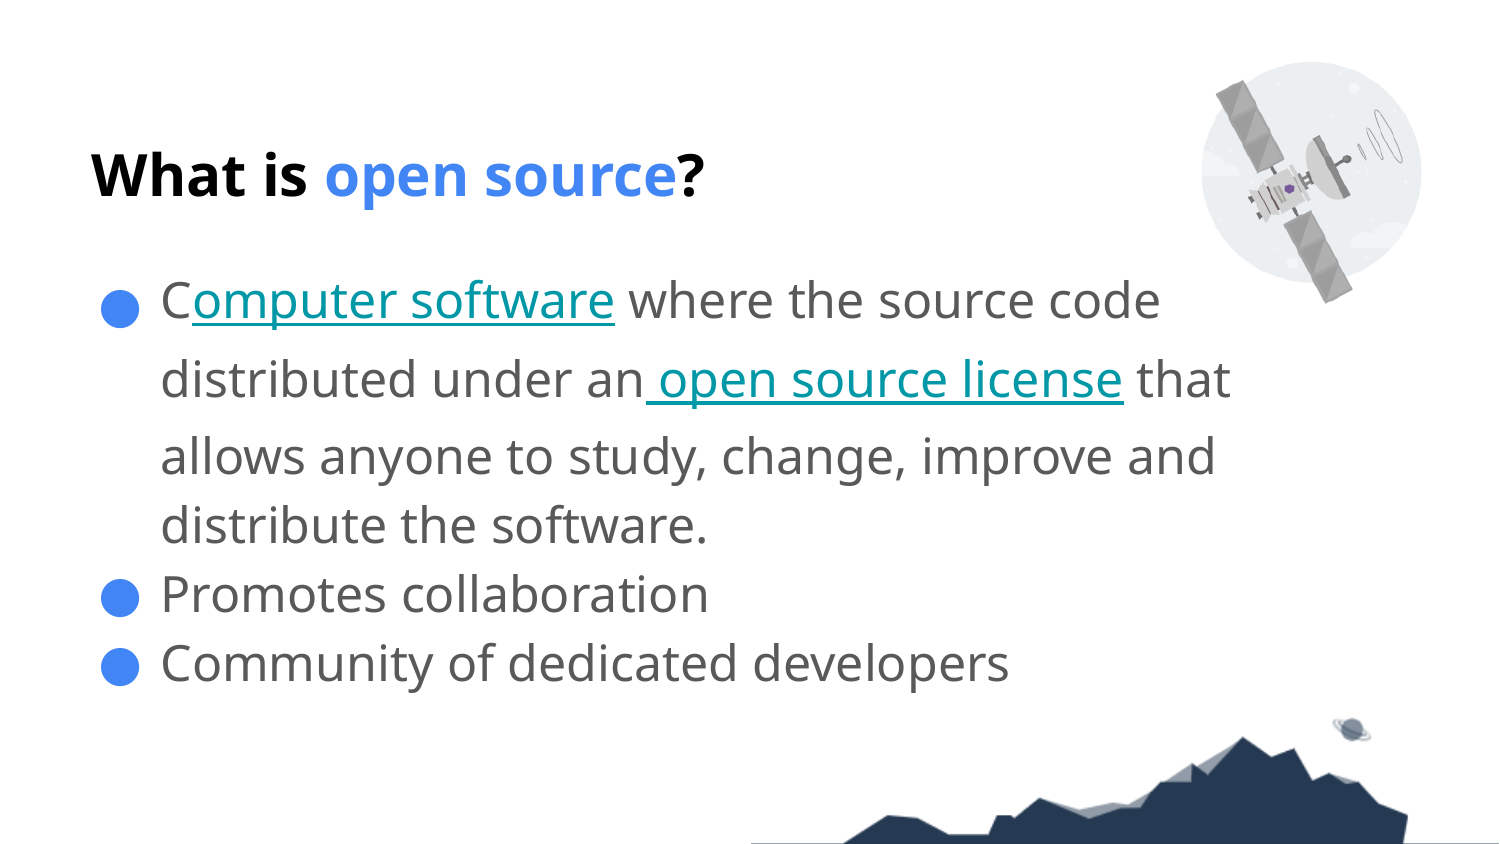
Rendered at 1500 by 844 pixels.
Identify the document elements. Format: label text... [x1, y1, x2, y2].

picture [751, 644, 1499, 844]
picture [1160, 26, 1449, 330]
text_box What is open source? [76, 123, 1009, 224]
text_box Computer software where the source code is distributed under an open source license that allows anyone to study, change, improve and distribute the software. Promotes collaboration Community of dedicated developers [70, 243, 1371, 707]
